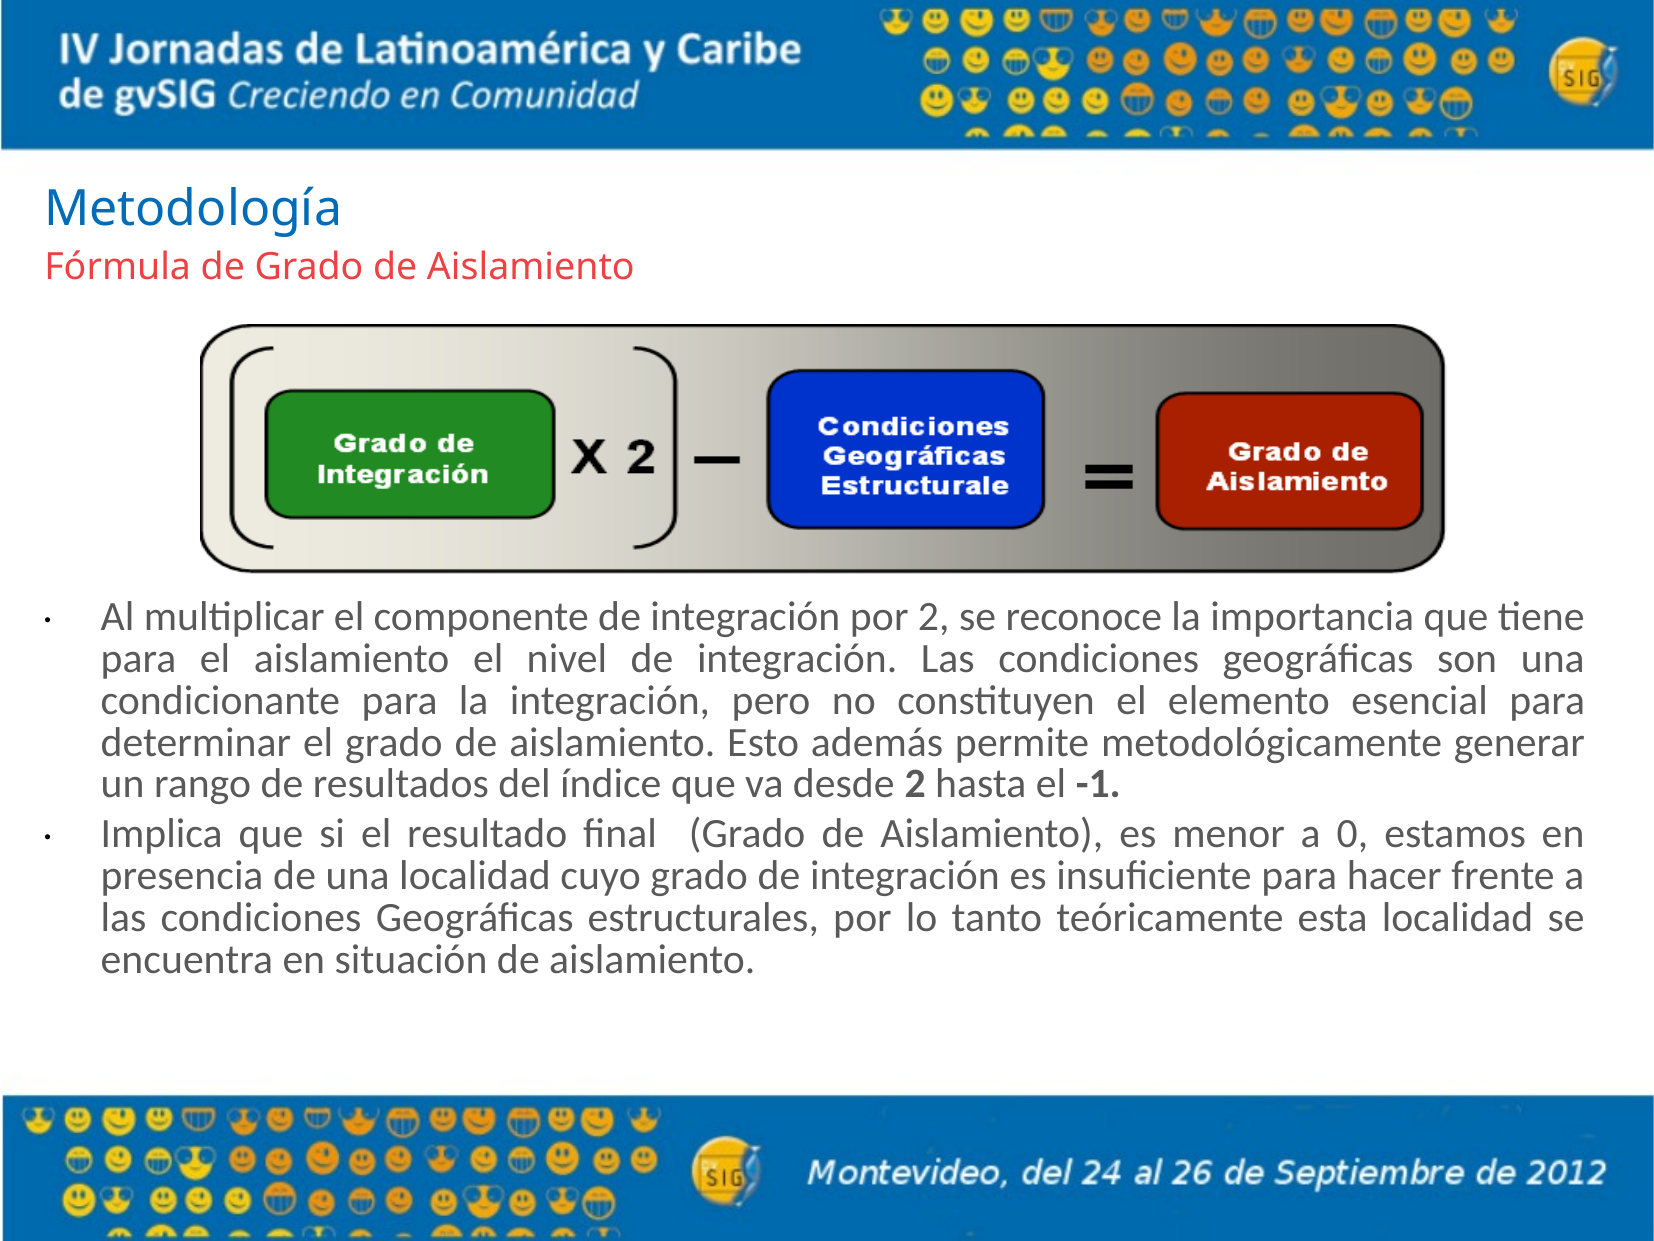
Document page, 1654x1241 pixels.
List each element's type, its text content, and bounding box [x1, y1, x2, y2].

picture [0, 0, 1654, 1241]
title Metodología Fórmula de Grado de Aislamiento [29, 137, 1369, 325]
list Al multiplicar el componente de integración por 2, se reconoce la importancia que tiene para el aislamiento el nivel de integración. Las condiciones geográficas son una condicionante para la integración, pero no constituyen el elemento esencial para determinar el grado de aislamiento. Esto además permite metodológicamente generar un rango de resultados del índice que va desde 2 hasta el -1. Implica que si el resultado final (Grado de Aislamiento), es menor a 0, estamos en presencia de una localidad cuyo grado de integración es insuficiente para hacer frente a las condiciones Geográficas estructurales, por lo tanto teóricamente esta localidad se encuentra en situación de aislamiento. [29, 592, 1601, 1093]
